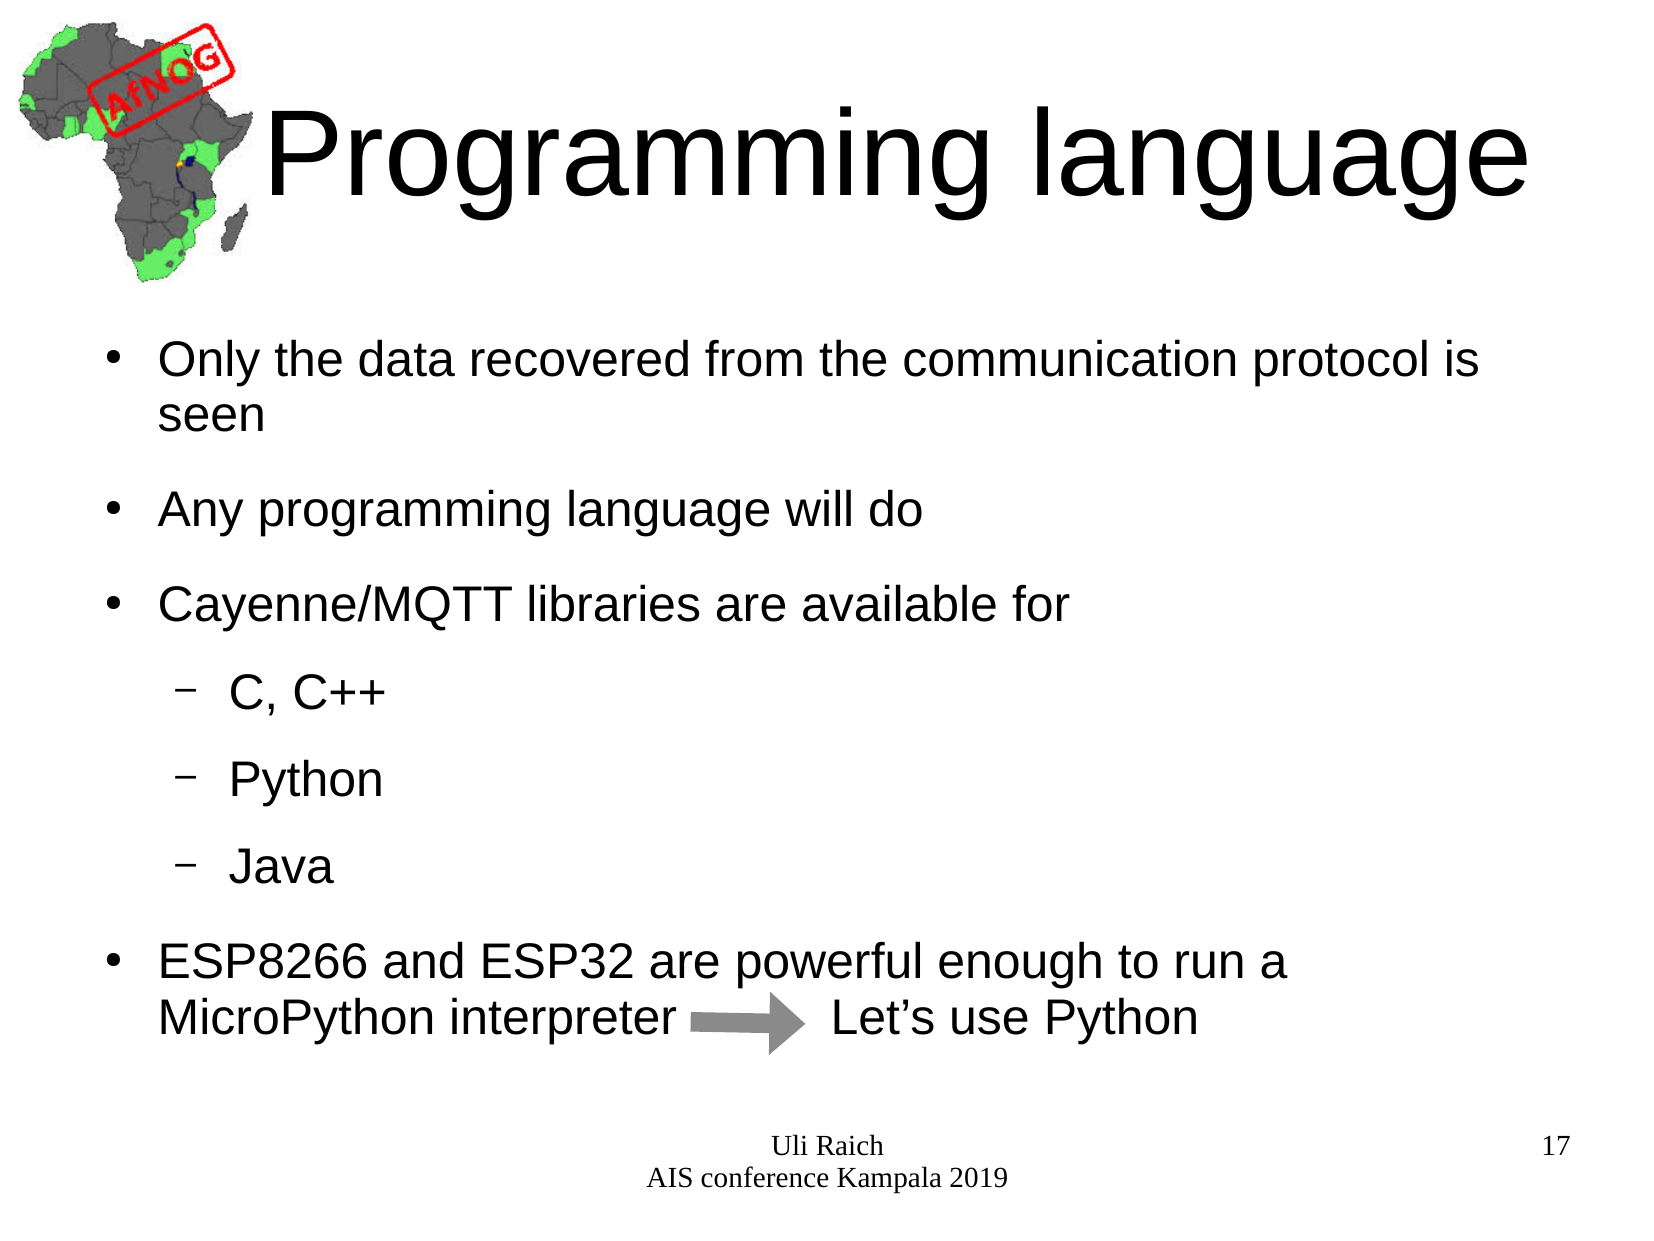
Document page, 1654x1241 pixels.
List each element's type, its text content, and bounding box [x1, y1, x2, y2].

picture [9, 0, 259, 291]
title Programming language [225, 49, 1571, 257]
picture [690, 990, 806, 1056]
list Only the data recovered from the communication protocol is seen Any programming language will do Cayenne/MQTT libraries are available for C, C++ Python Java ESP8266 and ESP32 are powerful enough to run a MicroPython interpreter Let’s use Python [86, 330, 1576, 1051]
